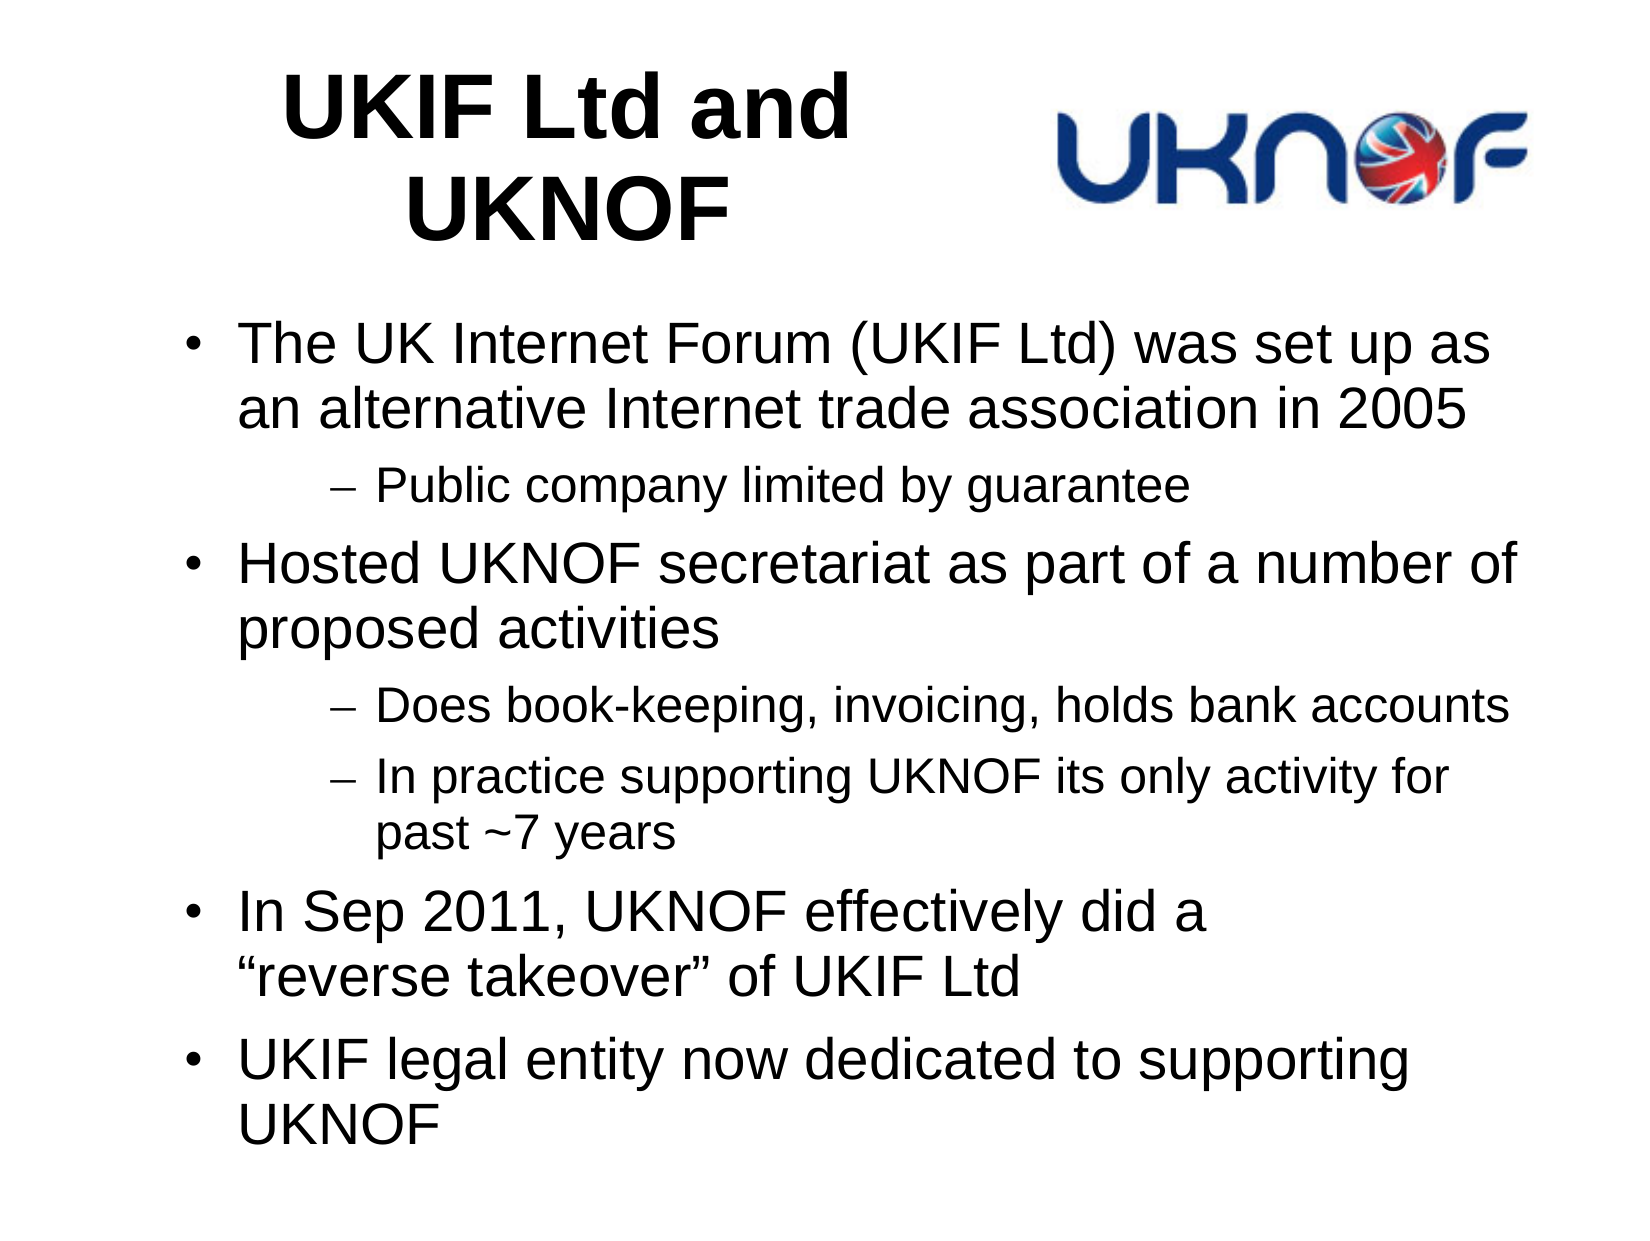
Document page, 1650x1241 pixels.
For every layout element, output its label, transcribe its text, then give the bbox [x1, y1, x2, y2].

list The UK Internet Forum (UKIF Ltd) was set up as an alternative Internet trade association in 2005 Public company limited by guarantee Hosted UKNOF secretariat as part of a number of proposed activities Does book-keeping, invoicing, holds bank accounts In practice supporting UKNOF its only activity for past ~7 years In Sep 2011, UKNOF effectively did a “reverse takeover” of UKIF Ltd UKIF legal entity now dedicated to supporting UKNOF [123, 310, 1524, 1181]
title UKIF Ltd and UKNOF [123, 37, 1013, 279]
picture [1050, 93, 1536, 225]
